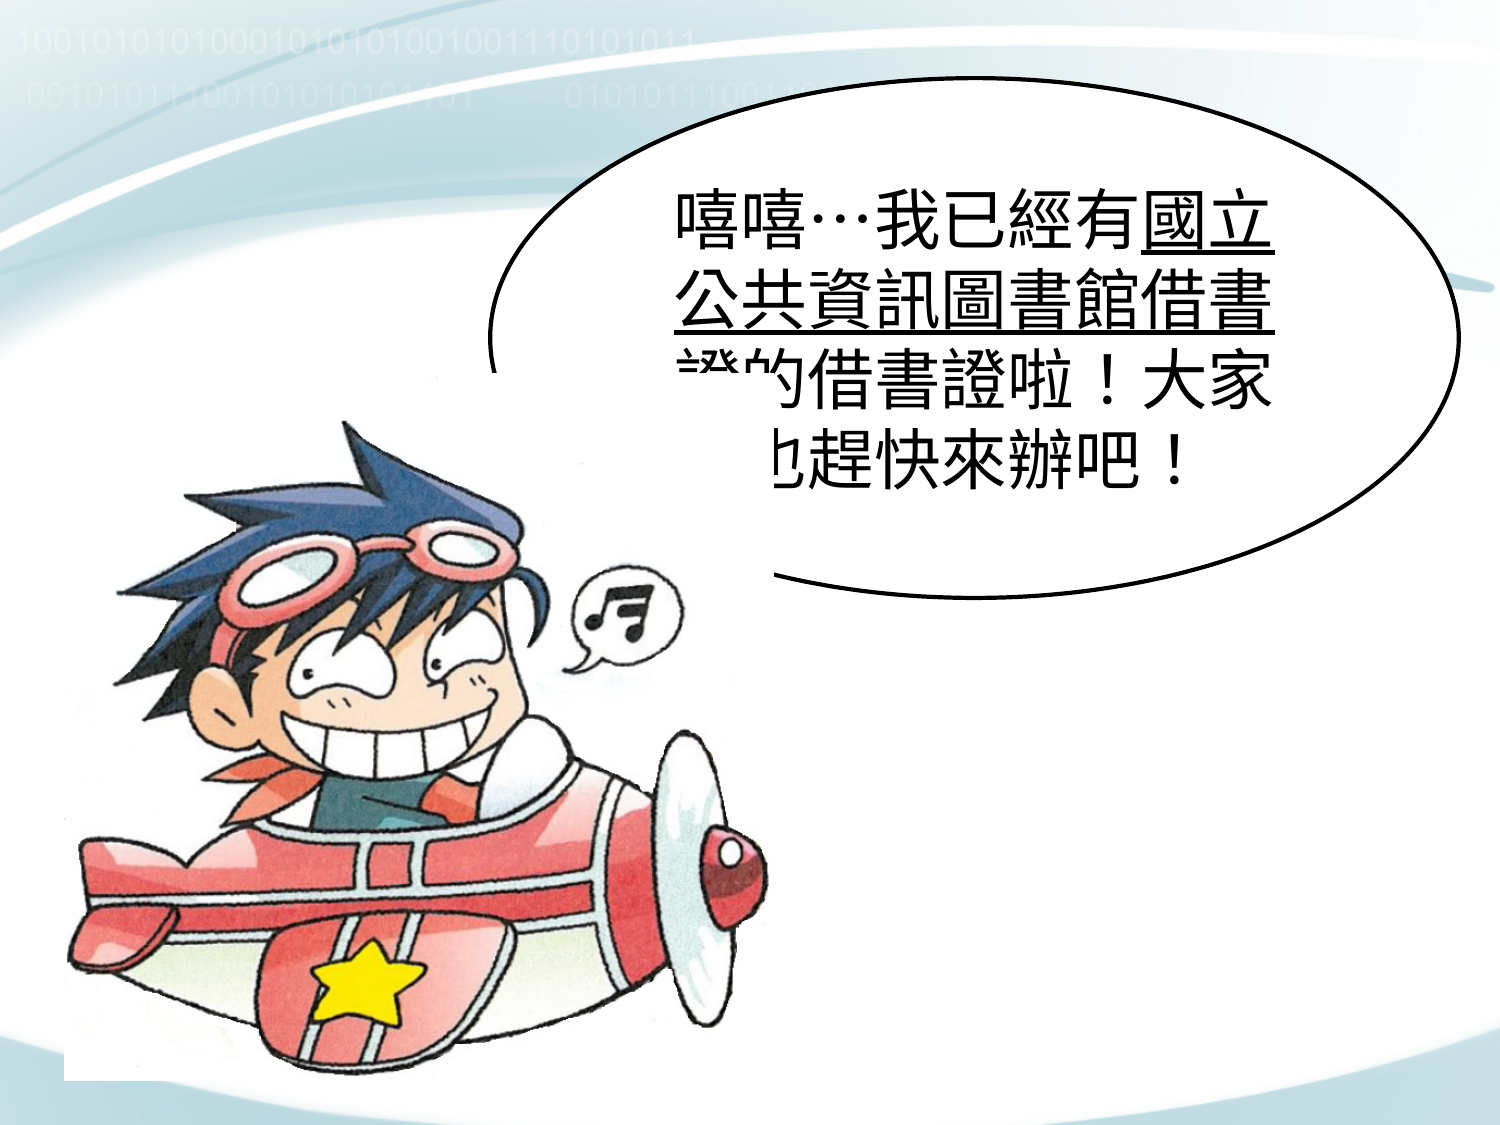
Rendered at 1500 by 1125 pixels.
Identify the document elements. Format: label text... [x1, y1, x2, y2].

text_box 嘻嘻…我已經有國立公共資訊圖書館借書證的借書證啦！大家也趕快來辦吧！ [490, 78, 1459, 598]
picture [64, 373, 774, 1081]
